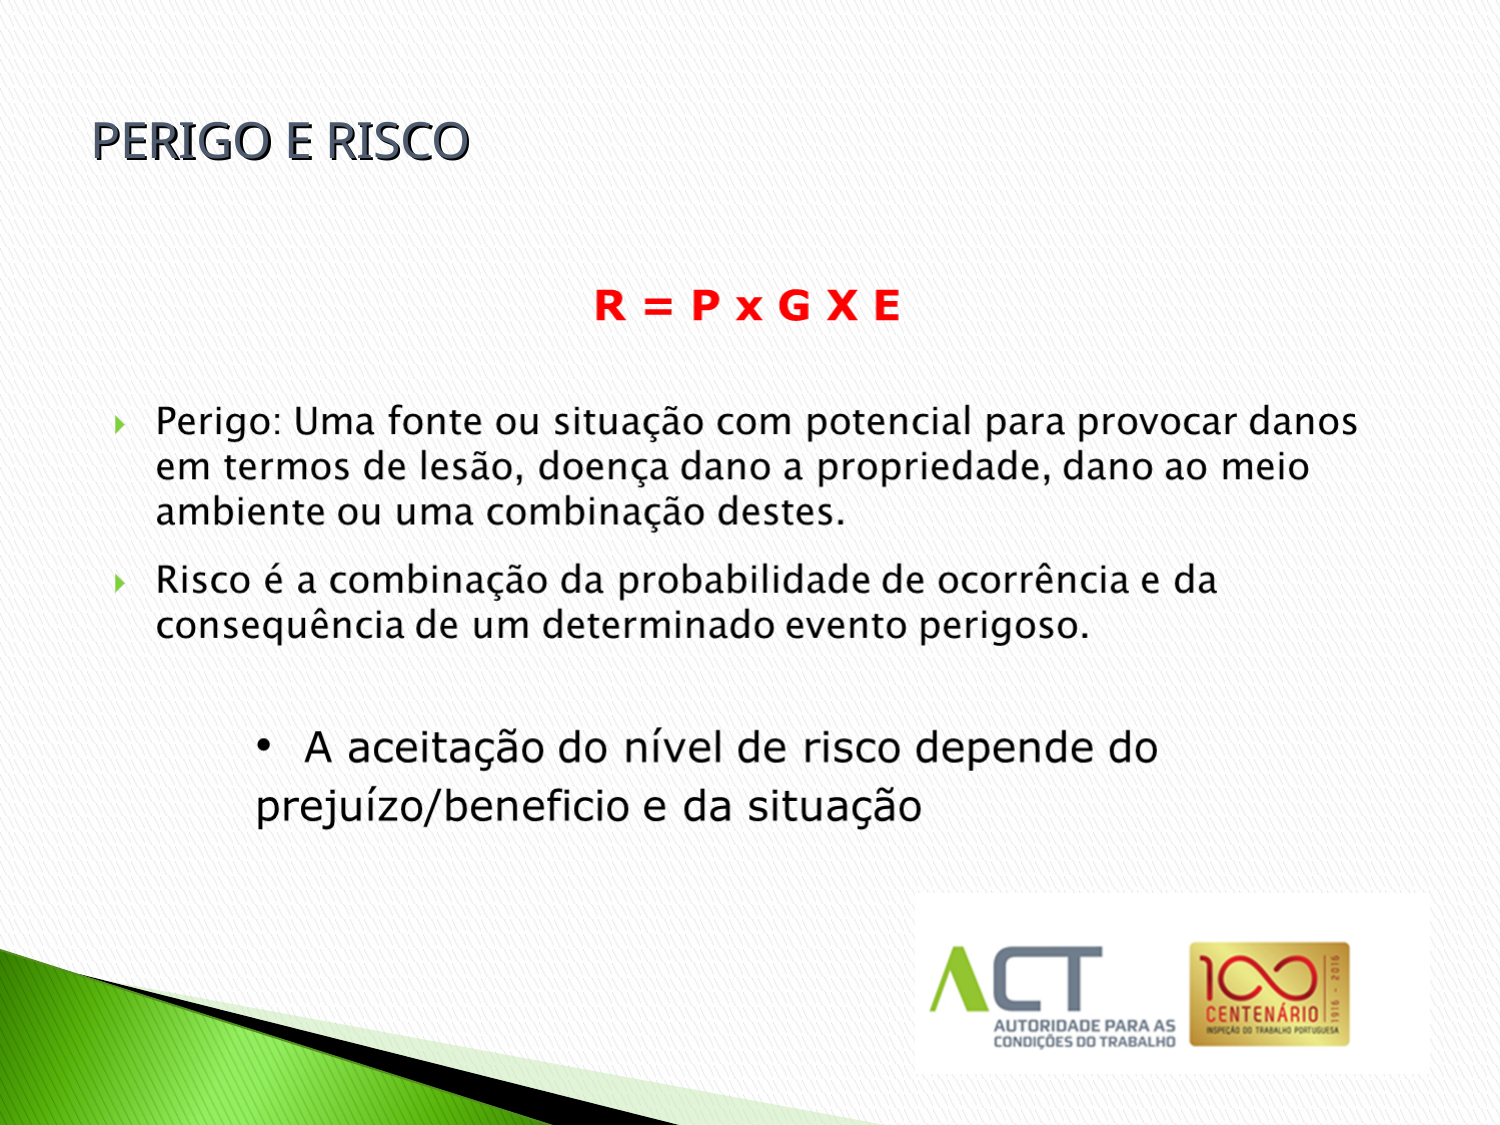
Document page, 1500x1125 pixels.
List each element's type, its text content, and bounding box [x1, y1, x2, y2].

picture [80, 390, 1431, 674]
picture [269, 267, 1226, 384]
title PERIGO E RISCO [75, 45, 1426, 233]
picture [226, 703, 1434, 1074]
